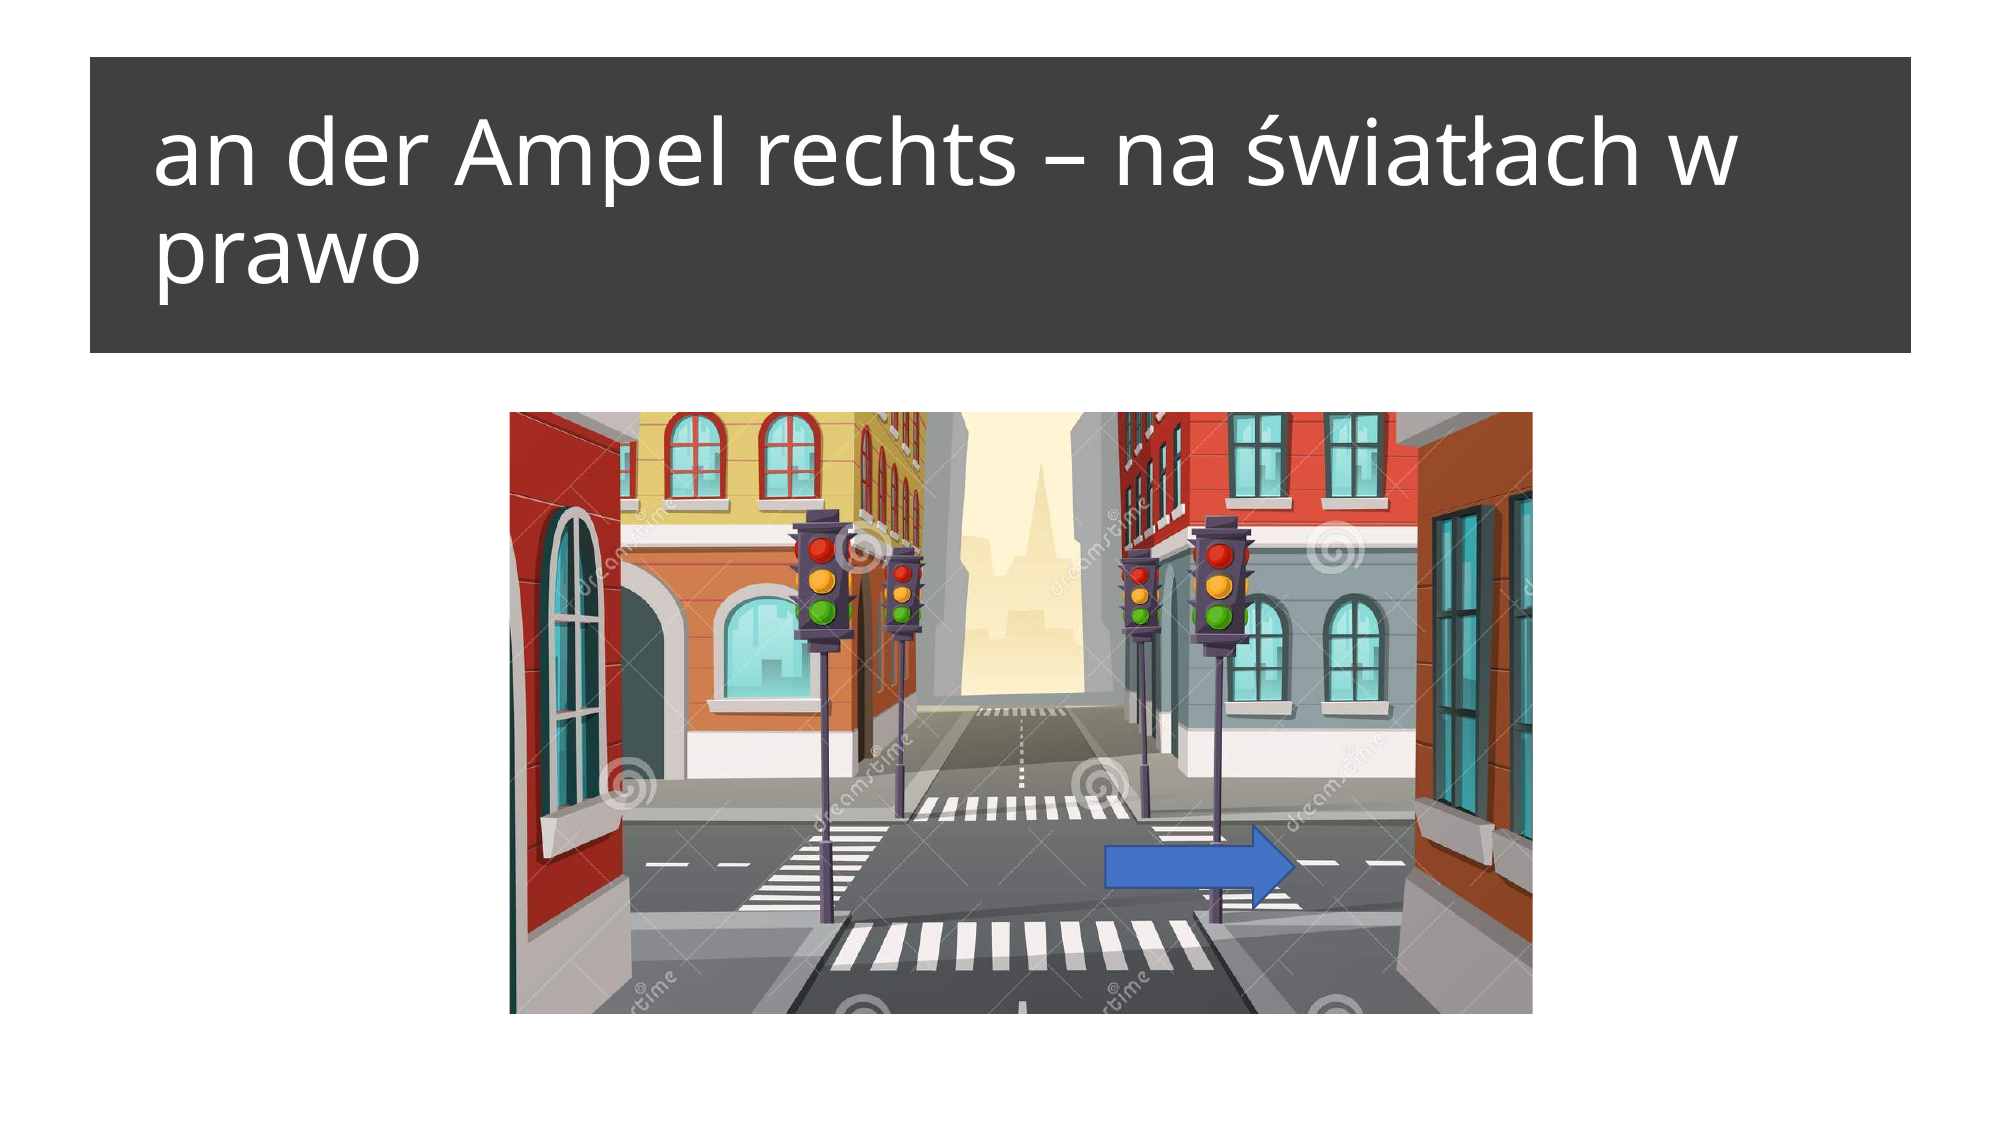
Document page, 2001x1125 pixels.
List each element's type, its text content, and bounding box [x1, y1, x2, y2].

text_box [90, 57, 1911, 353]
text_box [1105, 825, 1295, 909]
picture [509, 412, 1533, 1014]
title an der Ampel rechts – na światłach w prawo [137, 96, 1863, 314]
